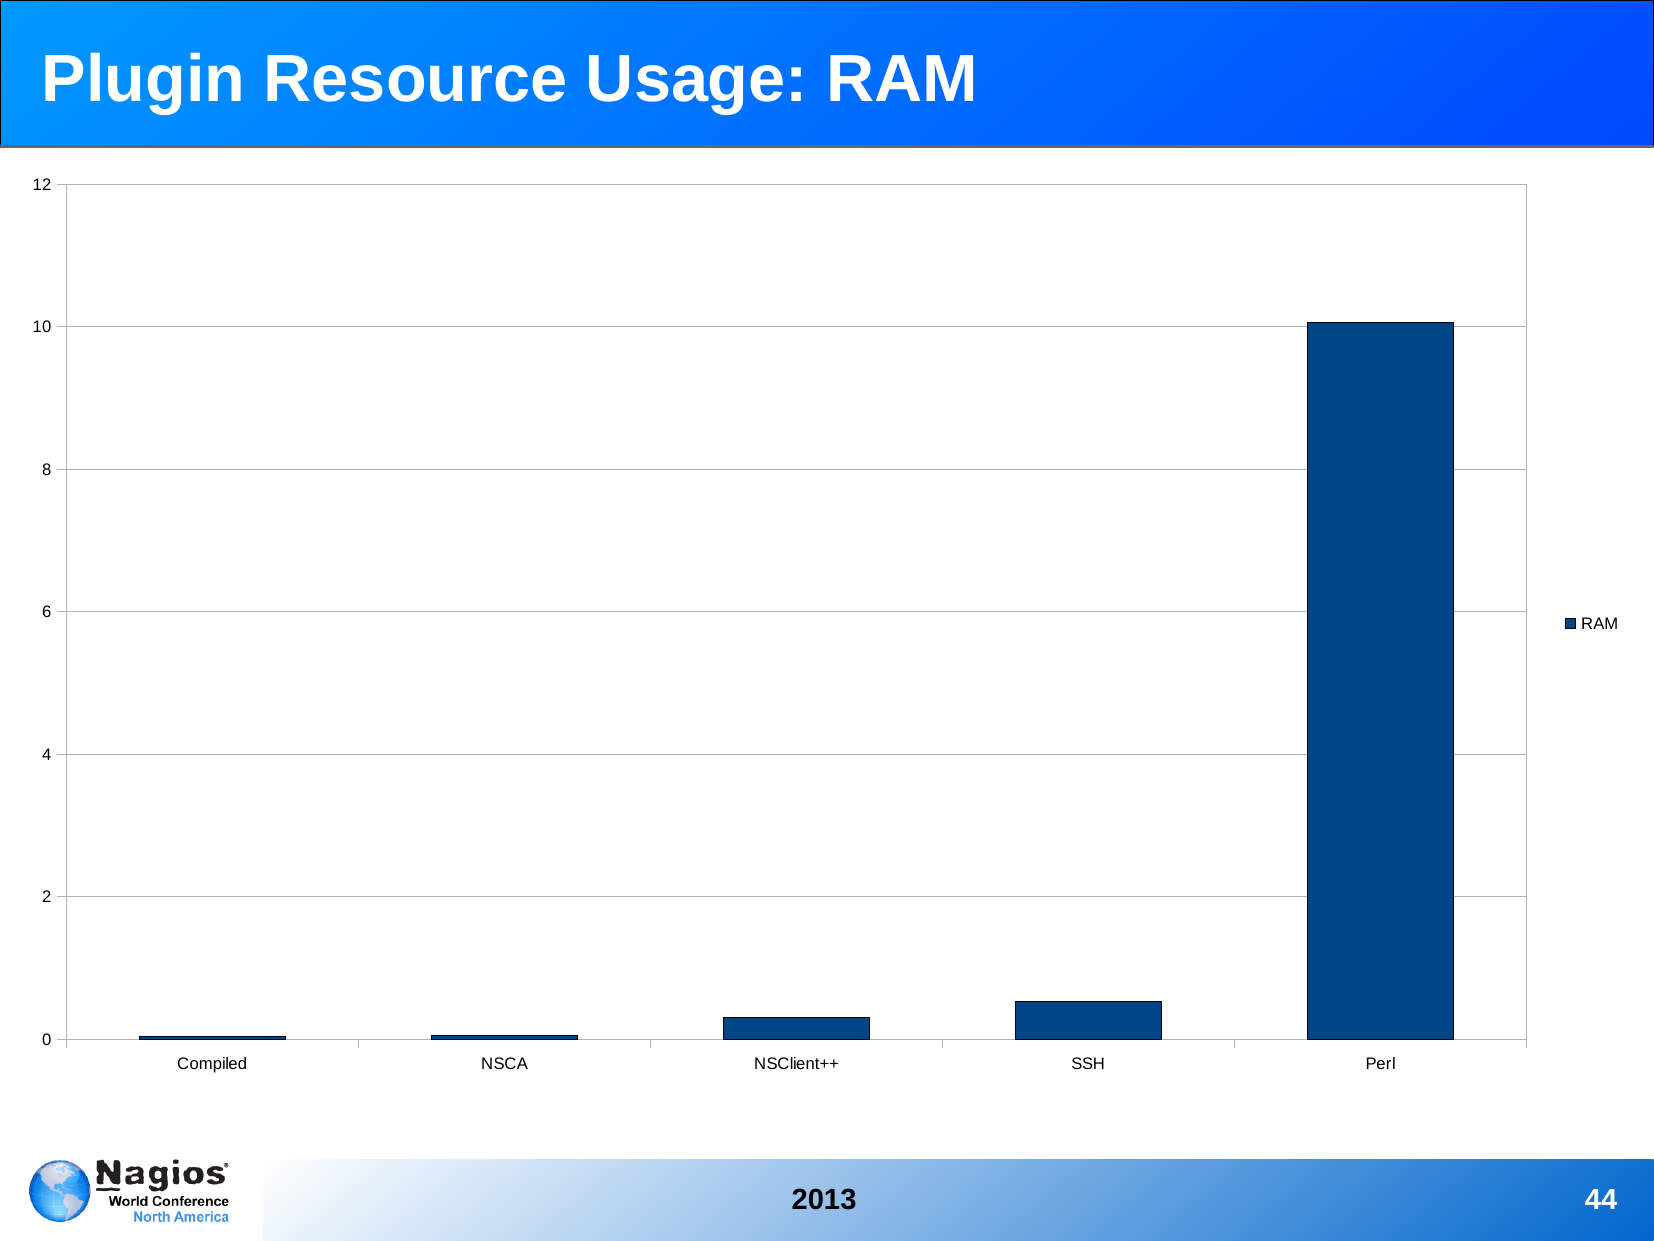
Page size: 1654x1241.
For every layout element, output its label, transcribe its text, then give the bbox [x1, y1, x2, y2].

picture [29, 1159, 229, 1235]
chart [0, 155, 1638, 1092]
title Plugin Resource Usage: RAM [41, 29, 1413, 127]
